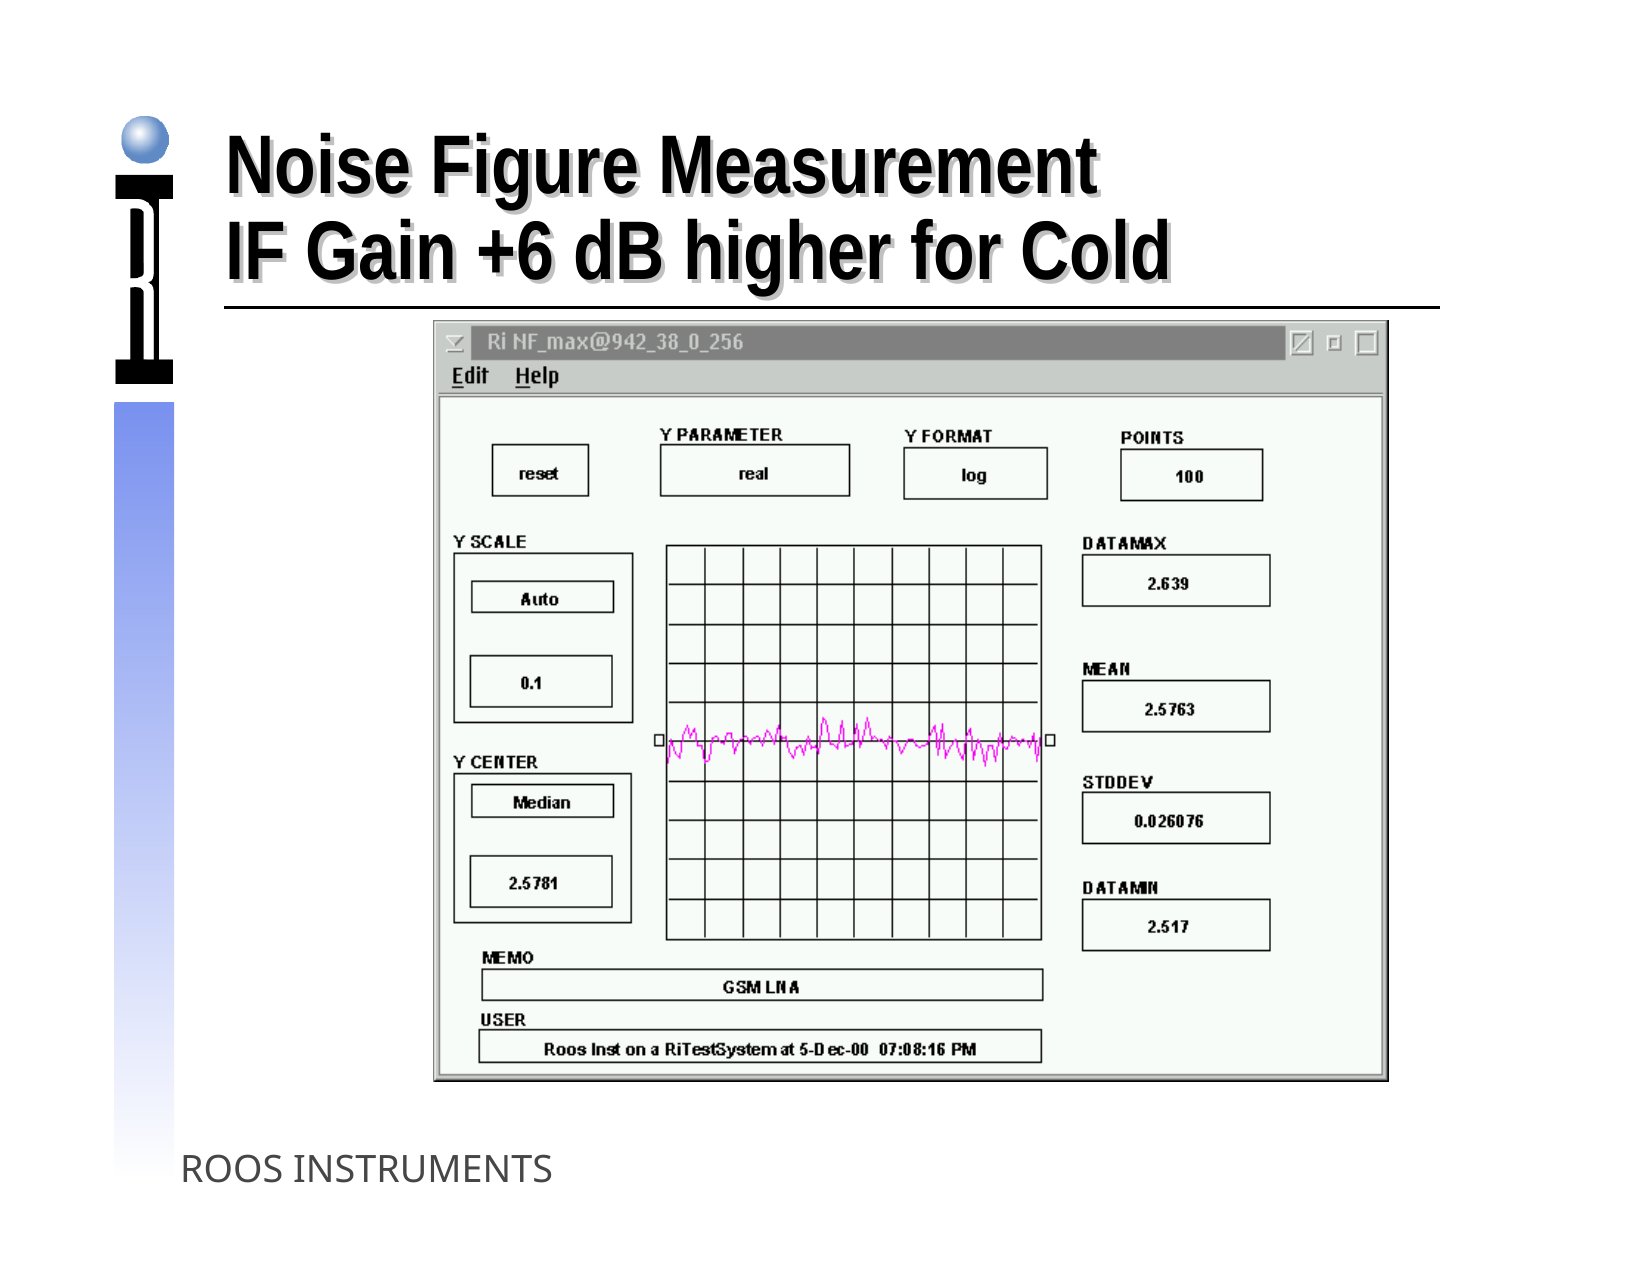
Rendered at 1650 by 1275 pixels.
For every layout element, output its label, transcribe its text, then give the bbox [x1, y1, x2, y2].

text_box Noise Figure Measurement IF Gain +6 dB higher for Cold [225, 124, 1447, 397]
picture [433, 397, 1389, 1082]
